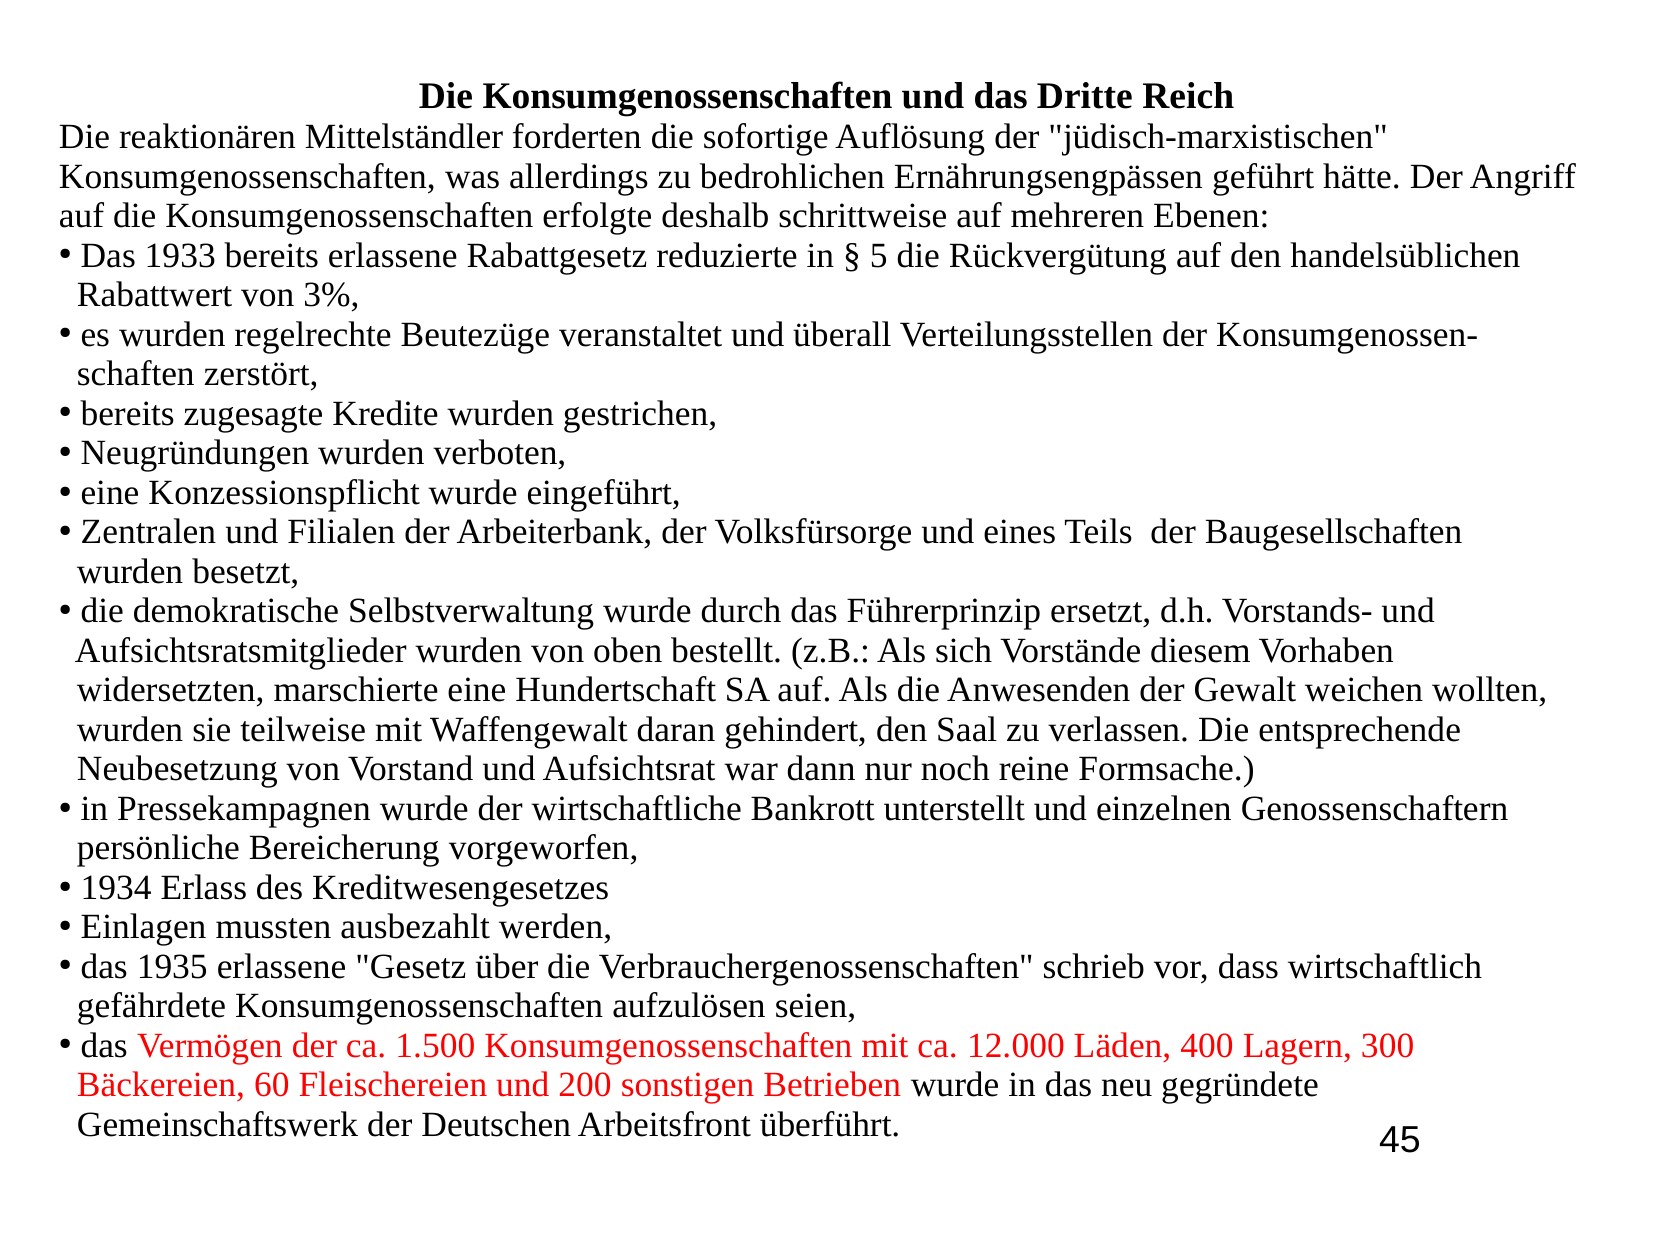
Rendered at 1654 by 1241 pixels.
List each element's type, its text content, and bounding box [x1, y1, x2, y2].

text_box <Nummer> [1364, 1111, 1582, 1182]
text_box Die Konsumgenossenschaften und das Dritte Reich Die reaktionären Mittelständler forderten die sofortige Auflösung der "jüdisch-marxistischen" Konsumgenossenschaften, was allerdings zu bedrohlichen Ernährungsengpässen geführt hätte. Der Angriff auf die Konsumgenossenschaften erfolgte deshalb schrittweise auf mehreren Ebenen: Das 1933 bereits erlassene Rabattgesetz reduzierte in § 5 die Rückvergütung auf den handelsüblichen Rabattwert von 3%, es wurden regelrechte Beutezüge veranstaltet und überall Verteilungsstellen der Konsumgenossen- schaften zerstört, bereits zugesagte Kredite wurden gestrichen, Neugründungen wurden verboten, eine Konzessionspflicht wurde eingeführt, Zentralen und Filialen der Arbeiterbank, der Volksfürsorge und eines Teils der Baugesellschaften wurden besetzt, die demokratische Selbstverwaltung wurde durch das Führerprinzip ersetzt, d.h. Vorstands- und Aufsichtsratsmitglieder wurden von oben bestellt. (z.B.: Als sich Vorstände diesem Vorhaben widersetzten, marschierte eine Hundertschaft SA auf. Als die Anwesenden der Gewalt weichen wollten, wurden sie teilweise mit Waffengewalt daran gehindert, den Saal zu verlassen. Die entsprechende Neubesetzung von Vorstand und Aufsichtsrat war dann nur noch reine Formsache.) in Pressekampagnen wurde der wirtschaftliche Bankrott unterstellt und einzelnen Genossenschaftern persönliche Bereicherung vorgeworfen, 1934 Erlass des Kreditwesengesetzes Einlagen mussten ausbezahlt werden, das 1935 erlassene "Gesetz über die Verbrauchergenossenschaften" schrieb vor, dass wirtschaftlich gefährdete Konsumgenossenschaften aufzulösen seien, das Vermögen der ca. 1.500 Konsumgenossenschaften mit ca. 12.000 Läden, 400 Lagern, 300 Bäckereien, 60 Fleischereien und 200 sonstigen Betrieben wurde in das neu gegründete Gemeinschaftswerk der Deutschen Arbeitsfront überführt. [44, 67, 1610, 1152]
